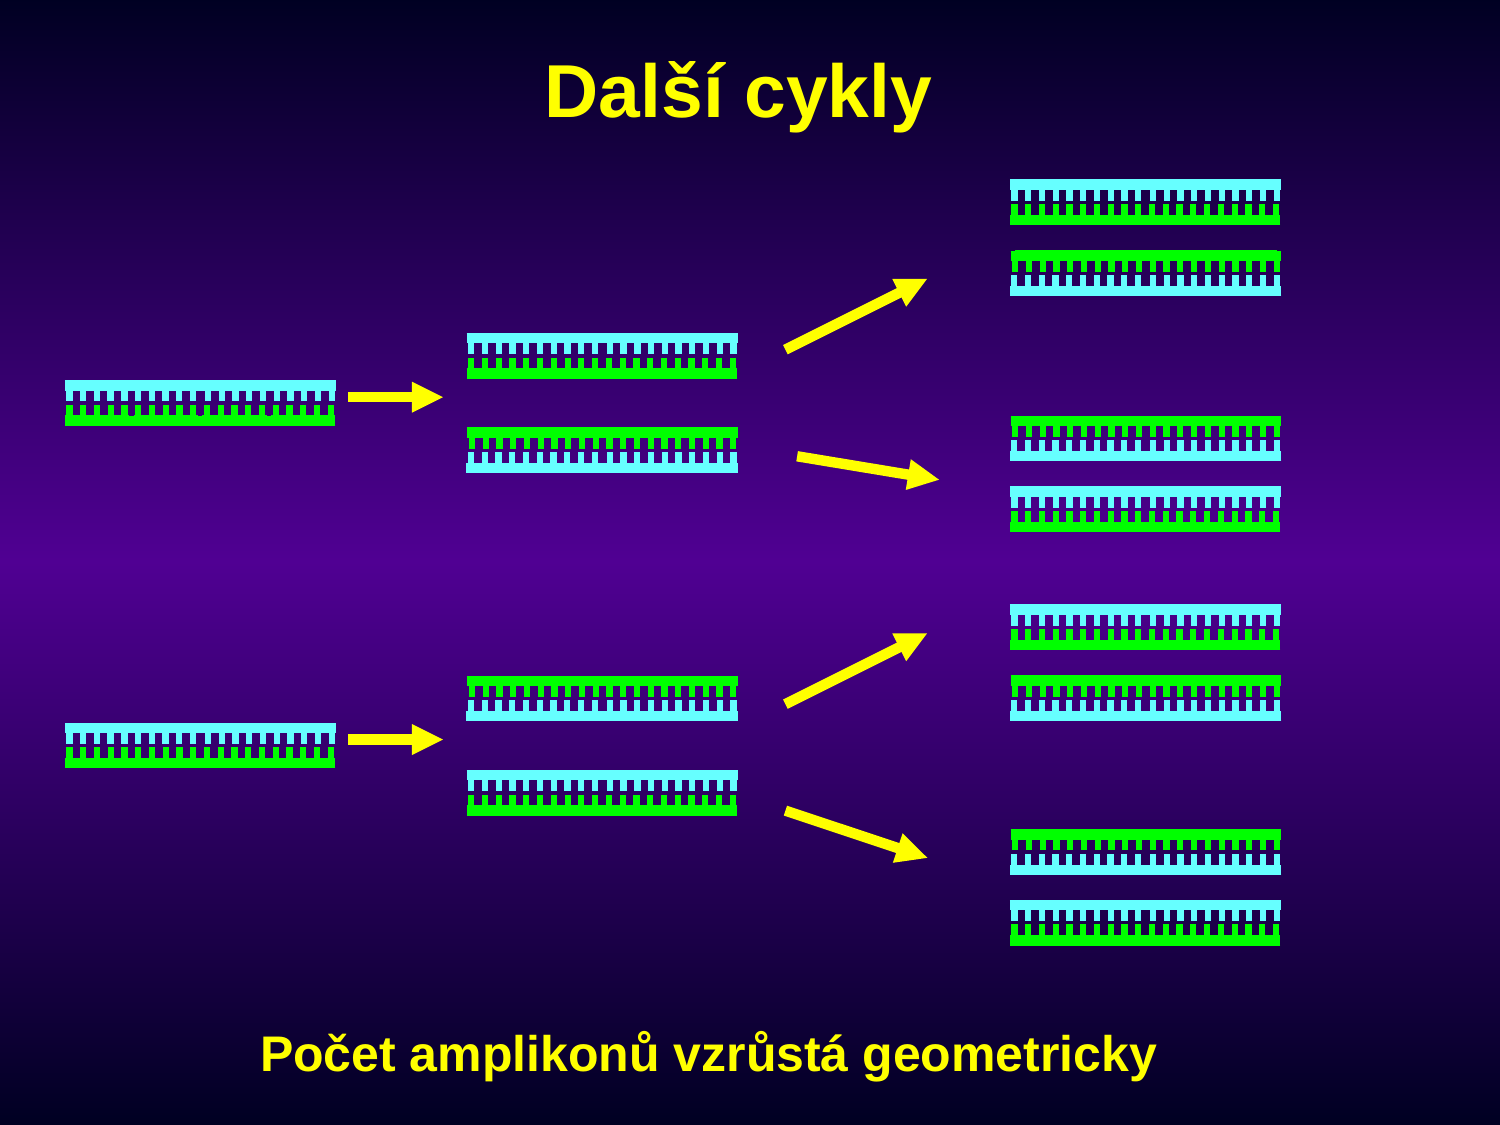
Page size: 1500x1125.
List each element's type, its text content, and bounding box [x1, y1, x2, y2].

text_box Počet amplikonů vzrůstá geometricky [53, 1018, 1365, 1091]
title Další cykly [64, 35, 1413, 149]
